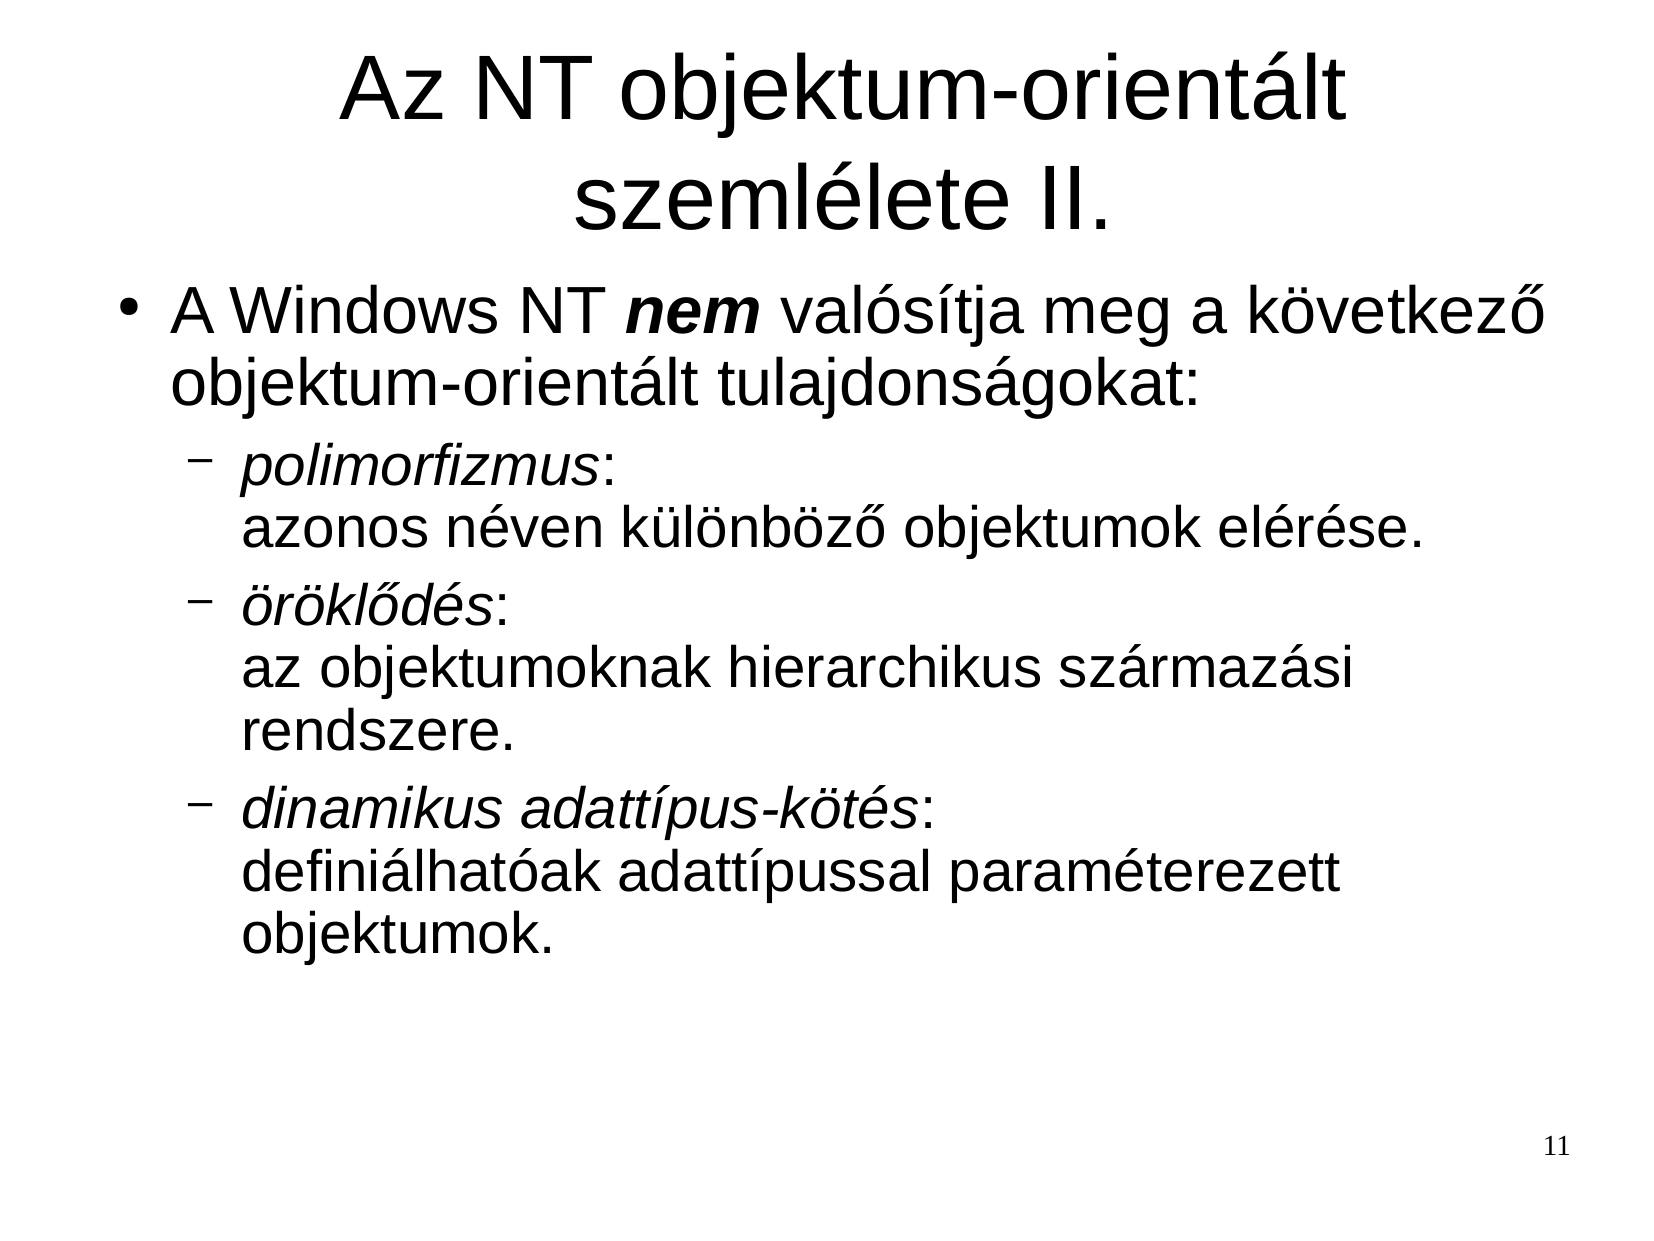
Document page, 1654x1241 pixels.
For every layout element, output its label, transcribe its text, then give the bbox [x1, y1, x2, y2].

list A Windows NT nem valósítja meg a következő objektum-orientált tulajdonságokat: polimorfizmus: azonos néven különböző objektumok elérése. öröklődés: az objektumoknak hierarchikus származási rendszere. dinamikus adattípus-kötés: definiálhatóak adattípussal paraméterezett objektumok. [84, 268, 1587, 1155]
title Az NT objektum-orientált szemlélete II. [123, 34, 1530, 241]
